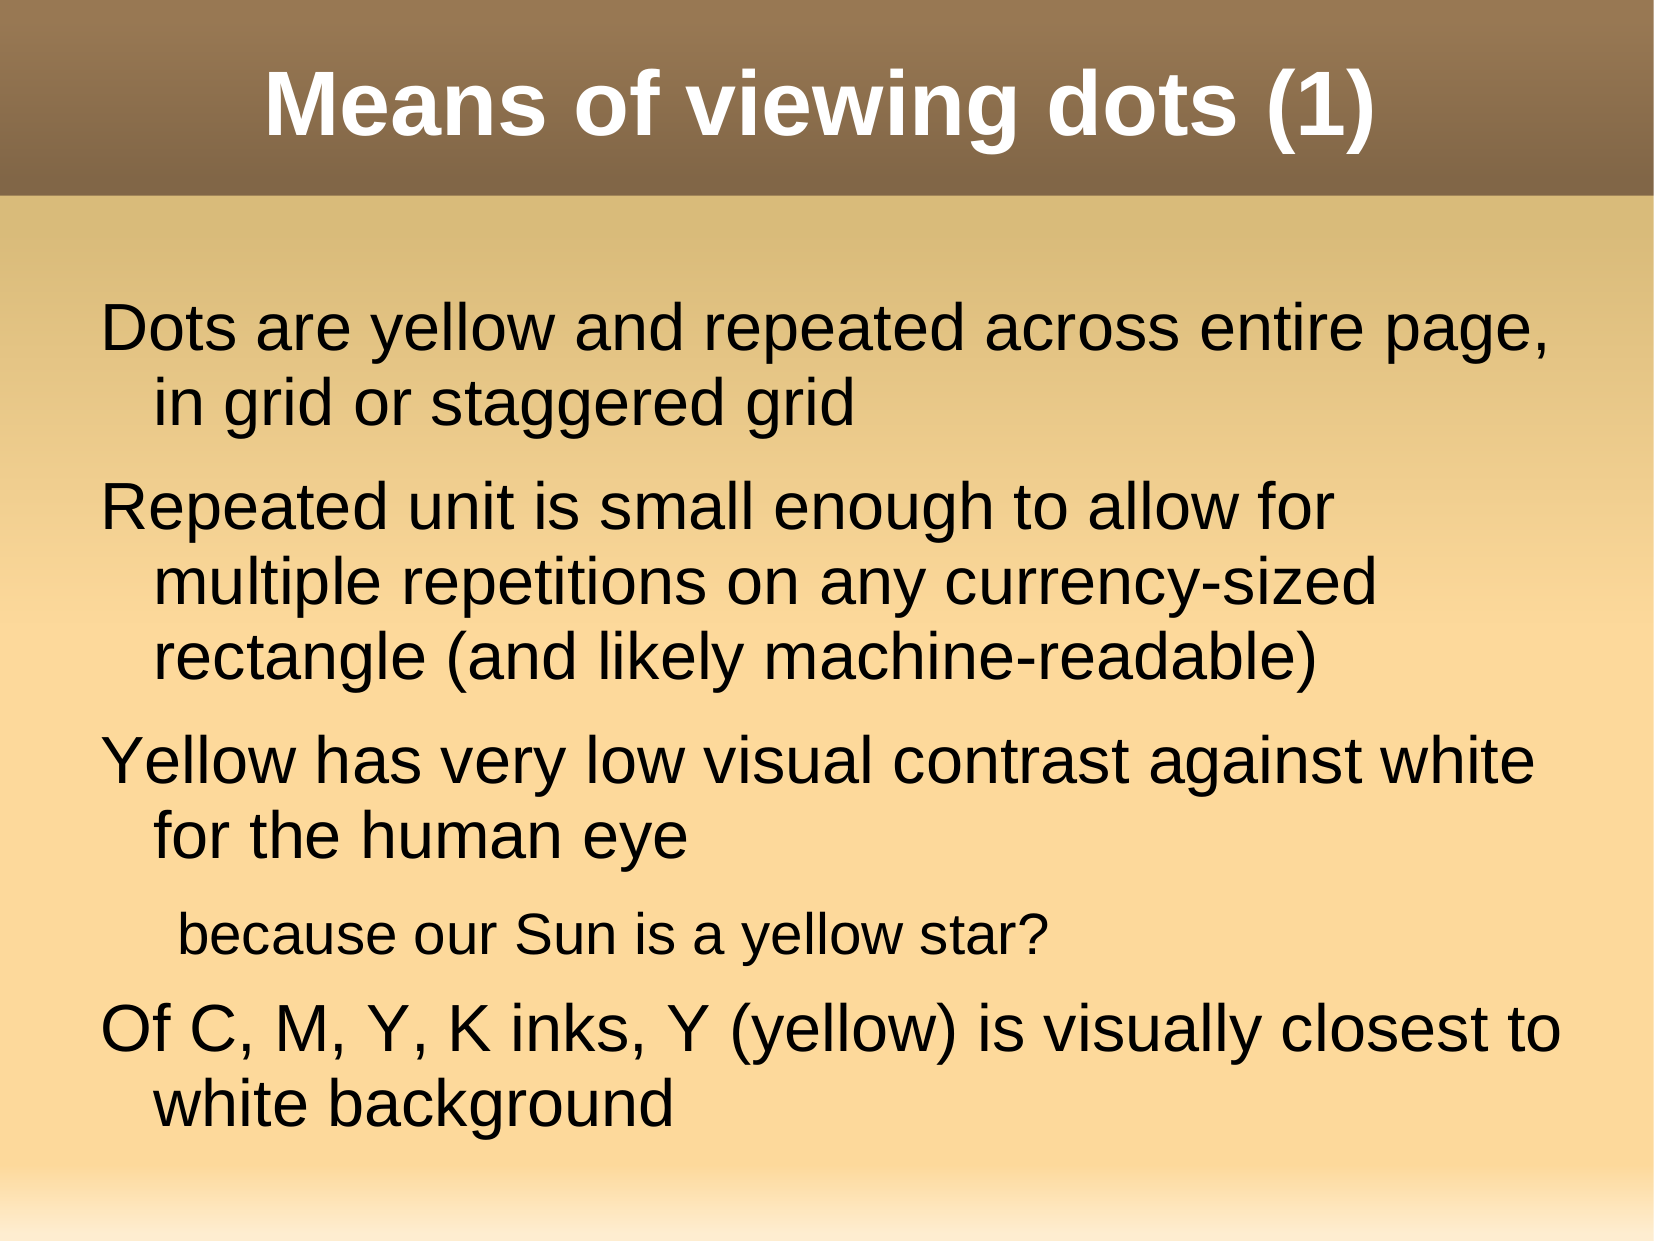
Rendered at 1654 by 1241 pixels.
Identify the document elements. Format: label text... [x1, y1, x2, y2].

list Dots are yellow and repeated across entire page, in grid or staggered grid Repeated unit is small enough to allow for multiple repetitions on any currency-sized rectangle (and likely machine-readable) Yellow has very low visual contrast against white for the human eye because our Sun is a yellow star? Of C, M, Y, K inks, Y (yellow) is visually closest to white background [82, 290, 1571, 1171]
title Means of viewing dots (1) [76, 0, 1565, 208]
picture [0, 0, 1654, 1241]
